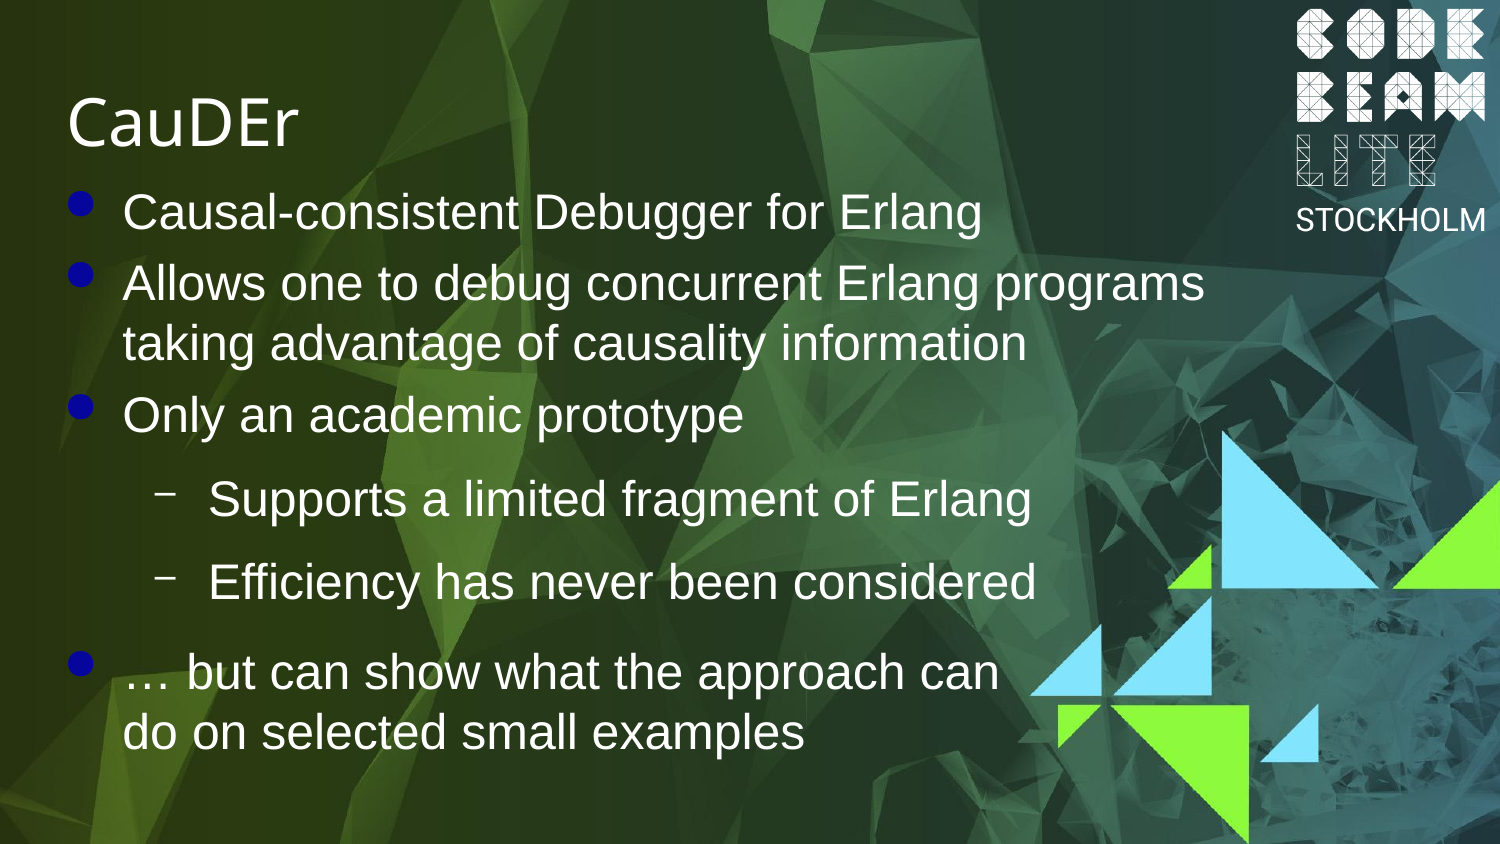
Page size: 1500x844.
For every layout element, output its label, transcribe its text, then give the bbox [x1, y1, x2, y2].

title CauDEr [51, 72, 1449, 167]
list Causal-consistent Debugger for Erlang Allows one to debug concurrent Erlang programs taking advantage of causality information Only an academic prototype Supports a limited fragment of Erlang Efficiency has never been considered … but can show what the approach can do on selected small examples [51, 189, 1229, 750]
picture [0, 0, 1500, 844]
